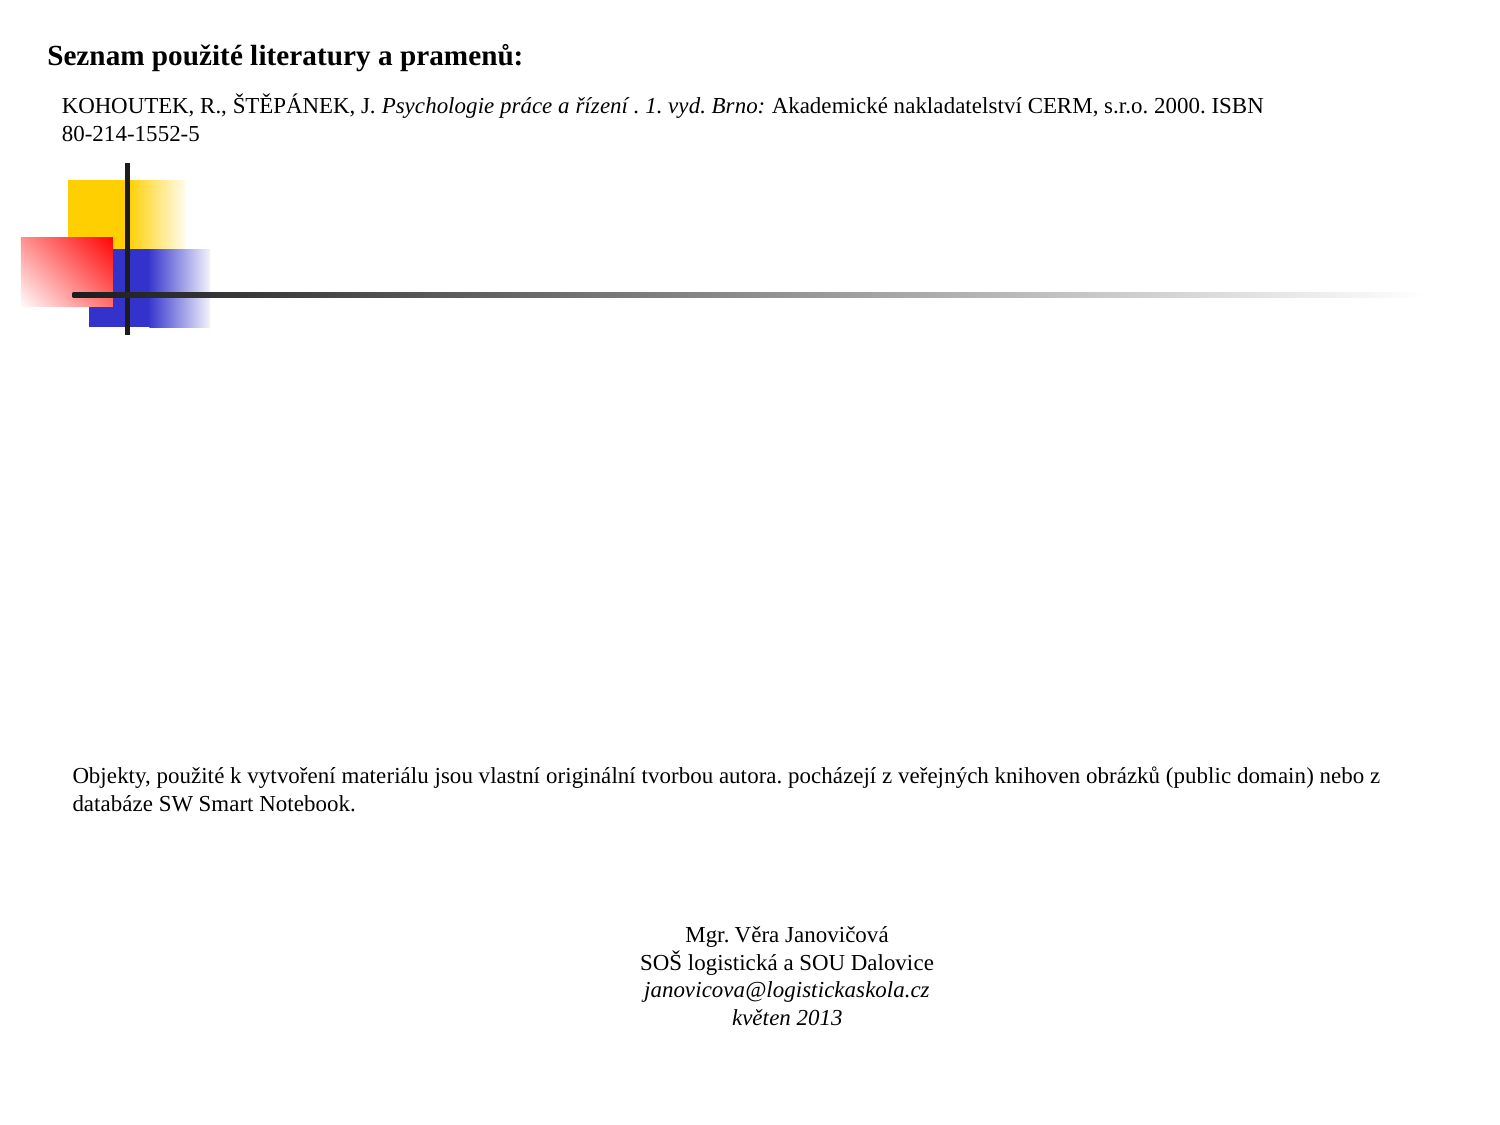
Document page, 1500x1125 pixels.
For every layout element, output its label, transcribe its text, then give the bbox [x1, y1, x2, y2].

text_box Mgr. Věra Janovičová SOŠ logistická a SOU Dalovice janovicova@logistickaskola.cz květen 2013 [494, 913, 1080, 1039]
text_box Objekty, použité k vytvoření materiálu jsou vlastní originální tvorbou autora. pocházejí z veřejných knihoven obrázků (public domain) nebo z databáze SW Smart Notebook. [58, 753, 1442, 823]
text_box Seznam použité literatury a pramenů: [33, 29, 762, 79]
text_box KOHOUTEK, R., ŠTĚPÁNEK, J. Psychologie práce a řízení . 1. vyd. Brno: Akademické nakladatelství CERM, s.r.o. 2000. ISBN 80-214-1552-5 [48, 84, 1310, 154]
